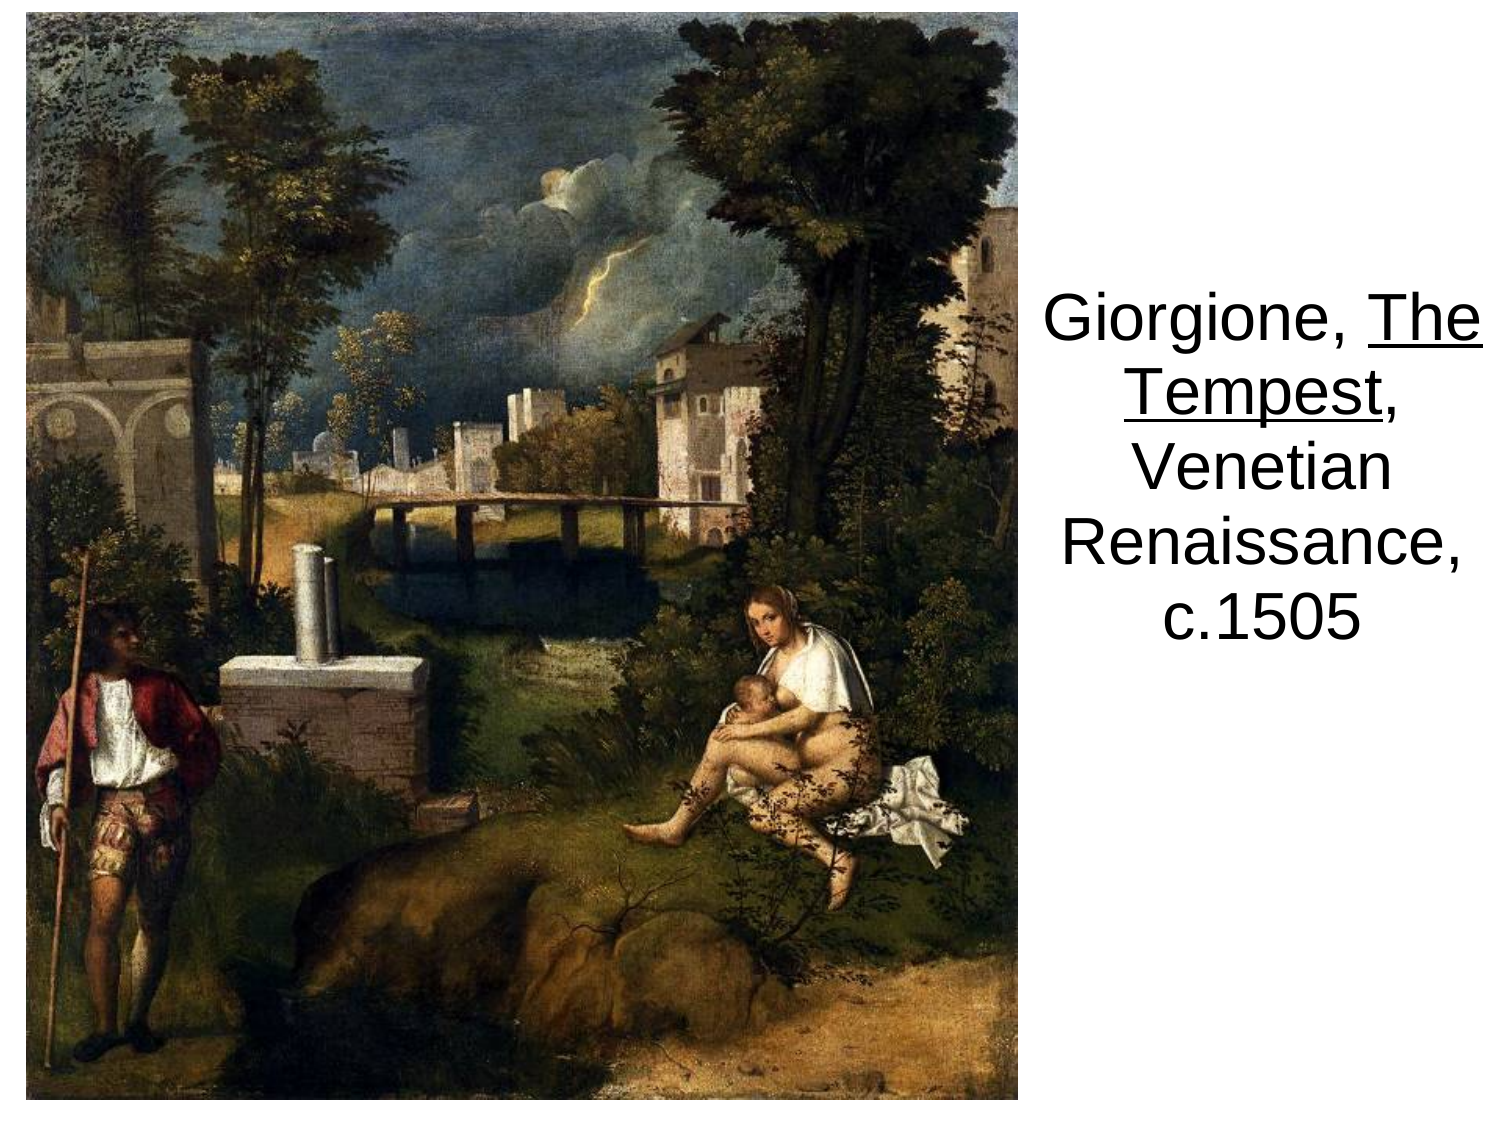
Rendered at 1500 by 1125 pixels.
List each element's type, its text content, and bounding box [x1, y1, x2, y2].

title Giorgione, The Tempest, Venetian Renaissance, c.1505 [1024, 45, 1500, 888]
picture [26, 12, 1018, 1101]
